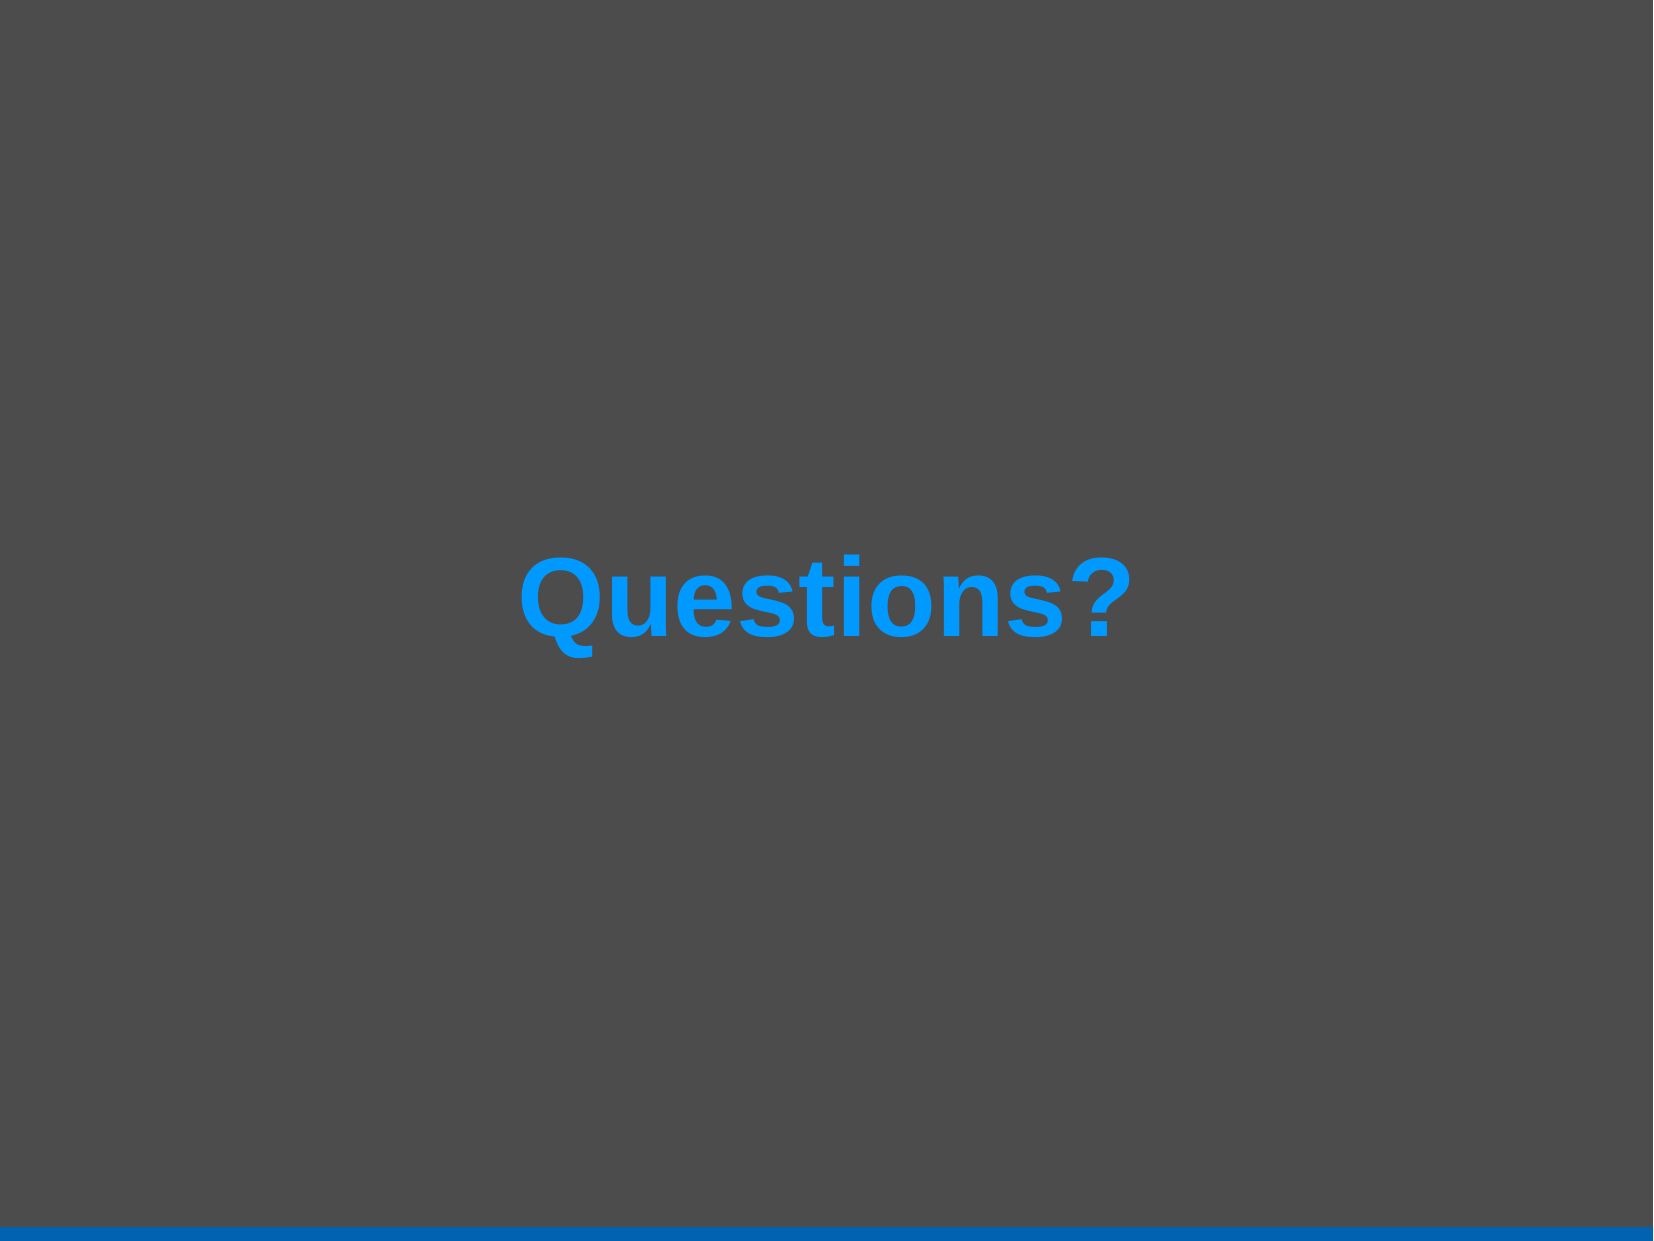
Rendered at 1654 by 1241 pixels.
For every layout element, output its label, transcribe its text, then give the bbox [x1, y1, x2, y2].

title Questions? [121, 32, 1533, 1163]
